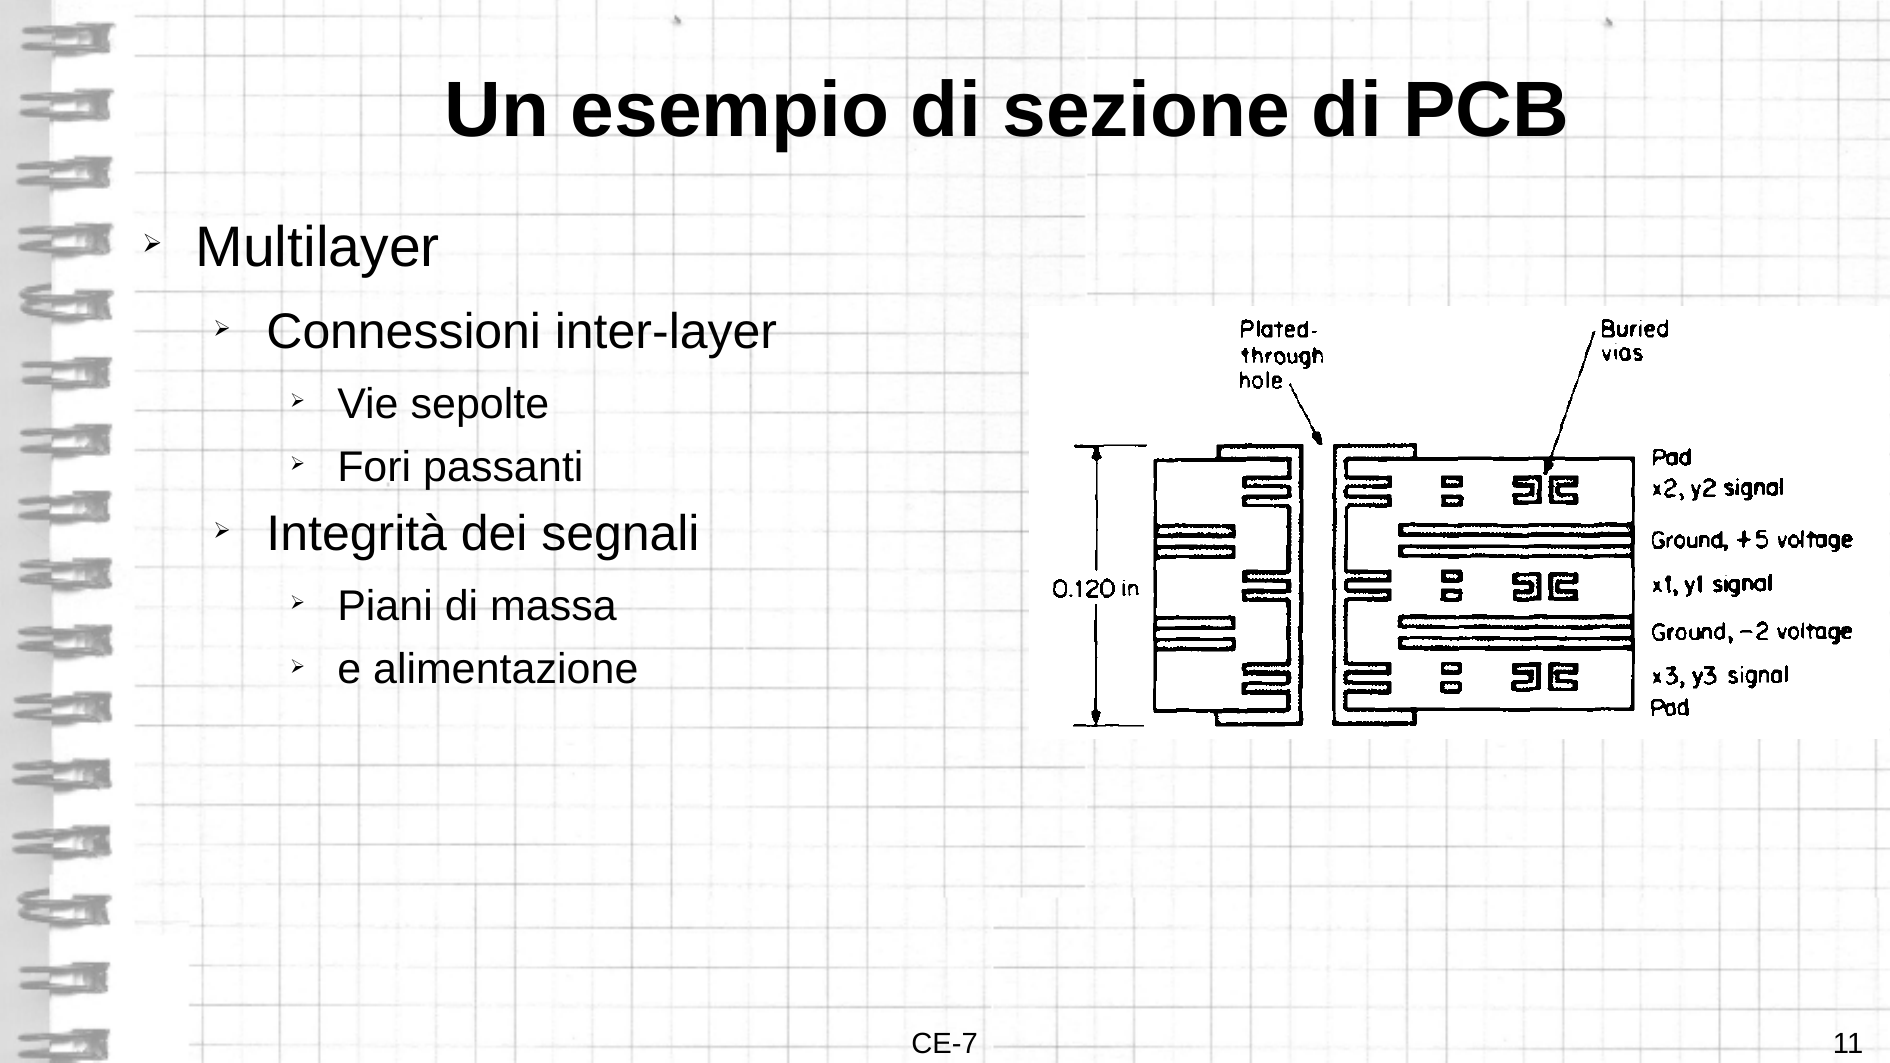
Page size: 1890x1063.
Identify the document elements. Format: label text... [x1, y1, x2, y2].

list Multilayer Connessioni inter-layer Vie sepolte Fori passanti Integrità dei segnali Piani di massa e alimentazione [124, 214, 986, 832]
title Un esempio di sezione di PCB [124, 20, 1890, 198]
picture [0, 0, 1890, 1063]
